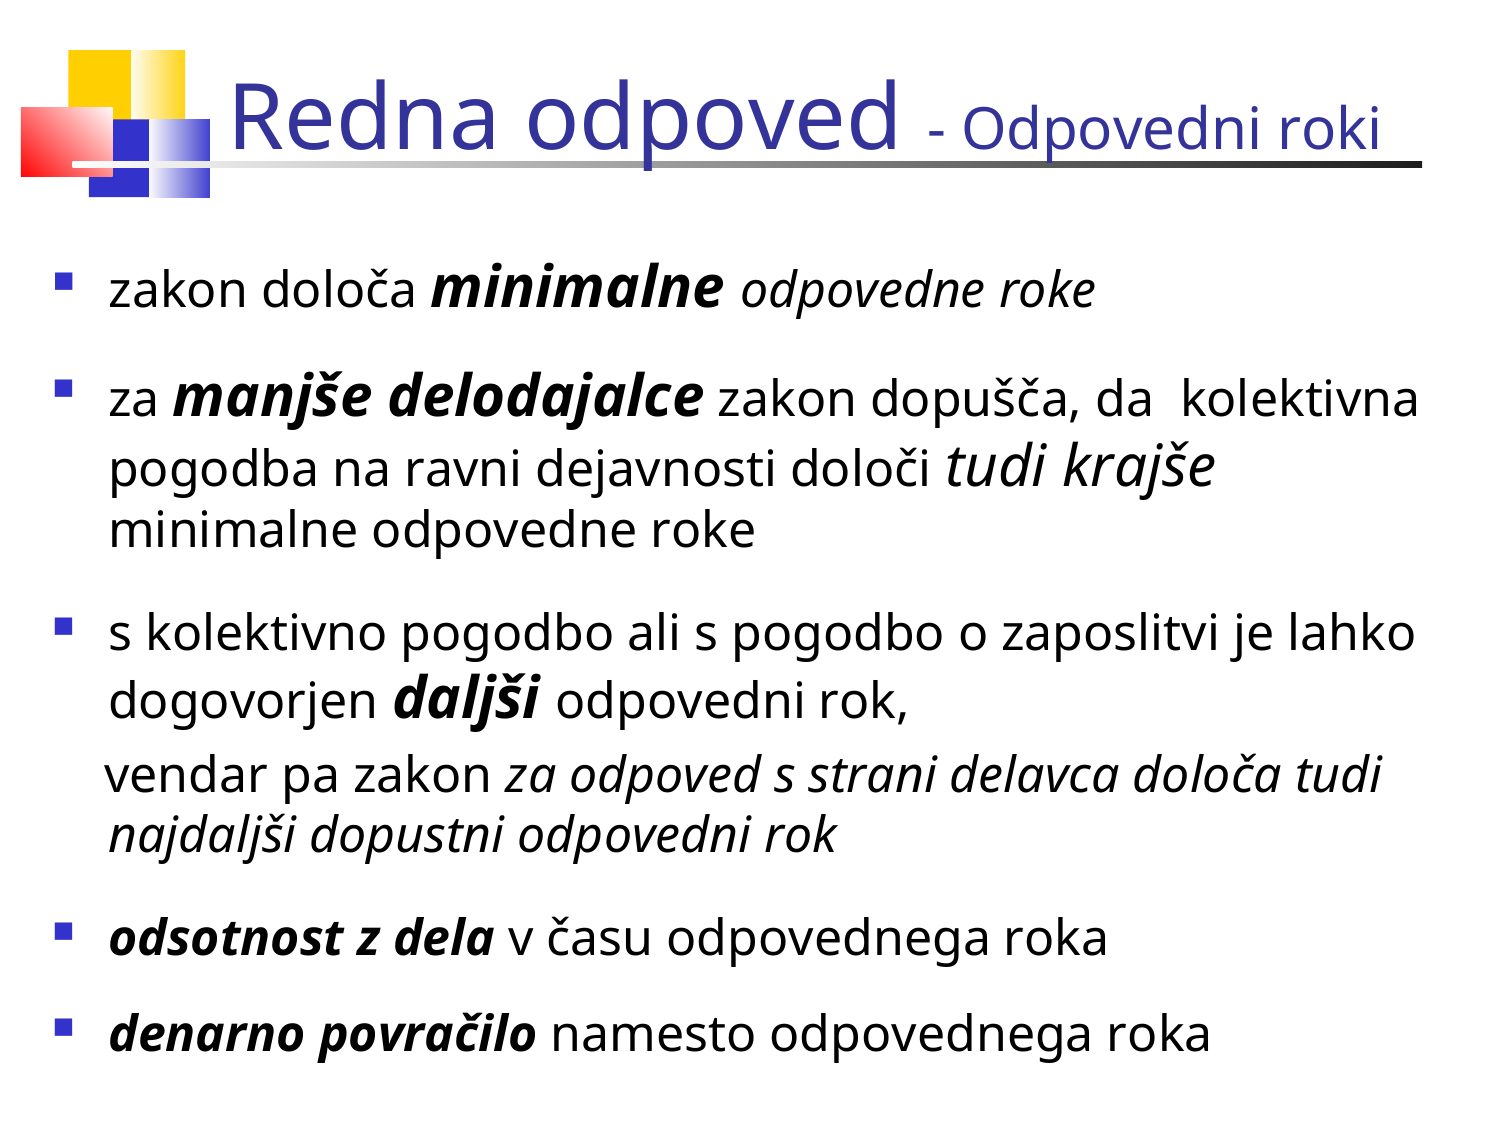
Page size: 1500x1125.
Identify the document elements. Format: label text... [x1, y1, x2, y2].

text_box za manjše delodajalce zakon dopušča, da kolektivna pogodba na ravni dejavnosti določi tudi krajše minimalne odpovedne roke s kolektivno pogodbo ali s pogodbo o zaposlitvi je lahko dogovorjen daljši odpovedni rok, vendar pa zakon za odpoved s strani delavca določa tudi najdaljši dopustni odpovedni rok odsotnost z dela v času odpovednega roka denarno povračilo namesto odpovednega roka [37, 350, 1438, 1088]
title Redna odpoved - Odpovedni roki [212, 49, 1463, 175]
list zakon določa minimalne odpovedne roke [37, 249, 1438, 350]
